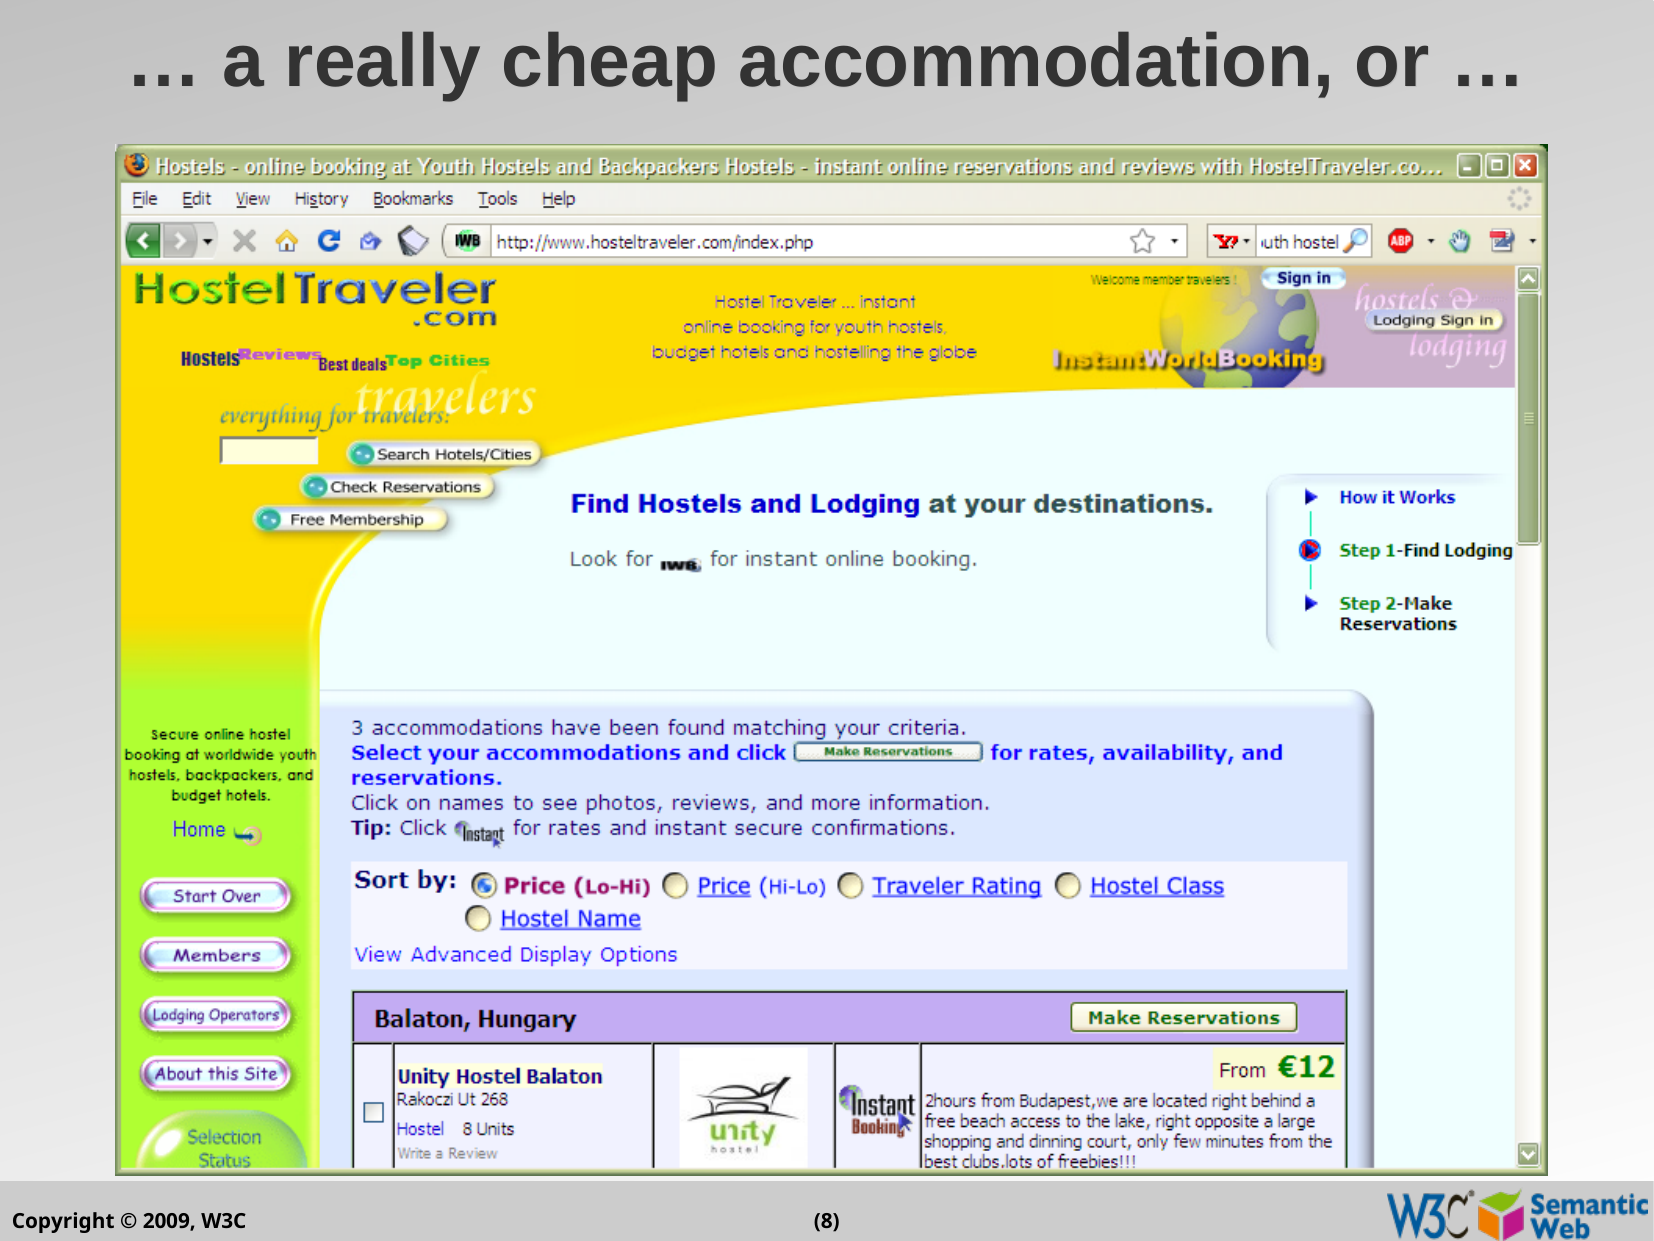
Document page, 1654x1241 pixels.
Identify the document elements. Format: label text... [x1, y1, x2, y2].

picture [1387, 1187, 1648, 1241]
picture [115, 144, 1548, 1177]
title … a really cheap accommodation, or … [0, 0, 1654, 119]
